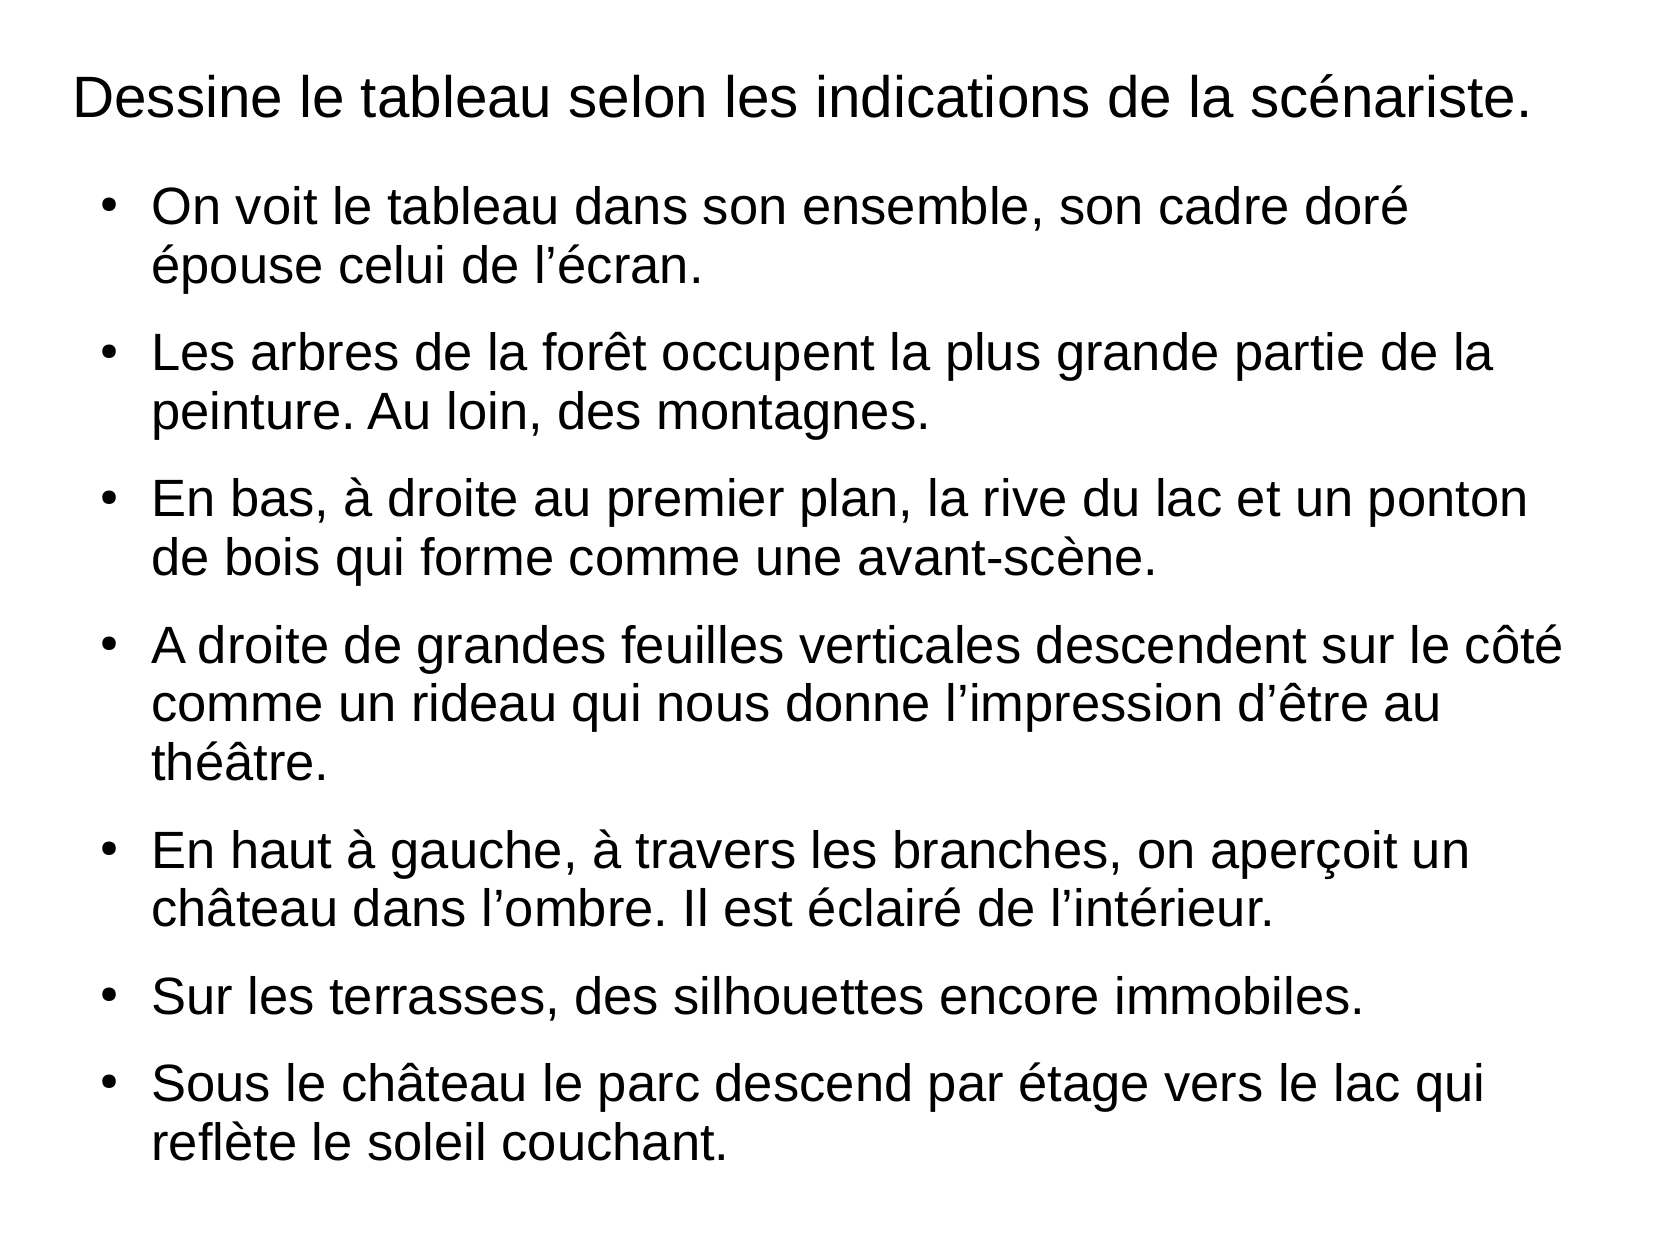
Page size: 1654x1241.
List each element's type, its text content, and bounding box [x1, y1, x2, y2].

list On voit le tableau dans son ensemble, son cadre doré épouse celui de l’écran. Les arbres de la forêt occupent la plus grande partie de la peinture. Au loin, des montagnes. En bas, à droite au premier plan, la rive du lac et un ponton de bois qui forme comme une avant-scène. A droite de grandes feuilles verticales descendent sur le côté comme un rideau qui nous donne l’impression d’être au théâtre. En haut à gauche, à travers les branches, on aperçoit un château dans l’ombre. Il est éclairé de l’intérieur. Sur les terrasses, des silhouettes encore immobiles. Sous le château le parc descend par étage vers le lac qui reflète le soleil couchant. [82, 177, 1571, 1182]
title Dessine le tableau selon les indications de la scénariste. [23, 9, 1607, 168]
